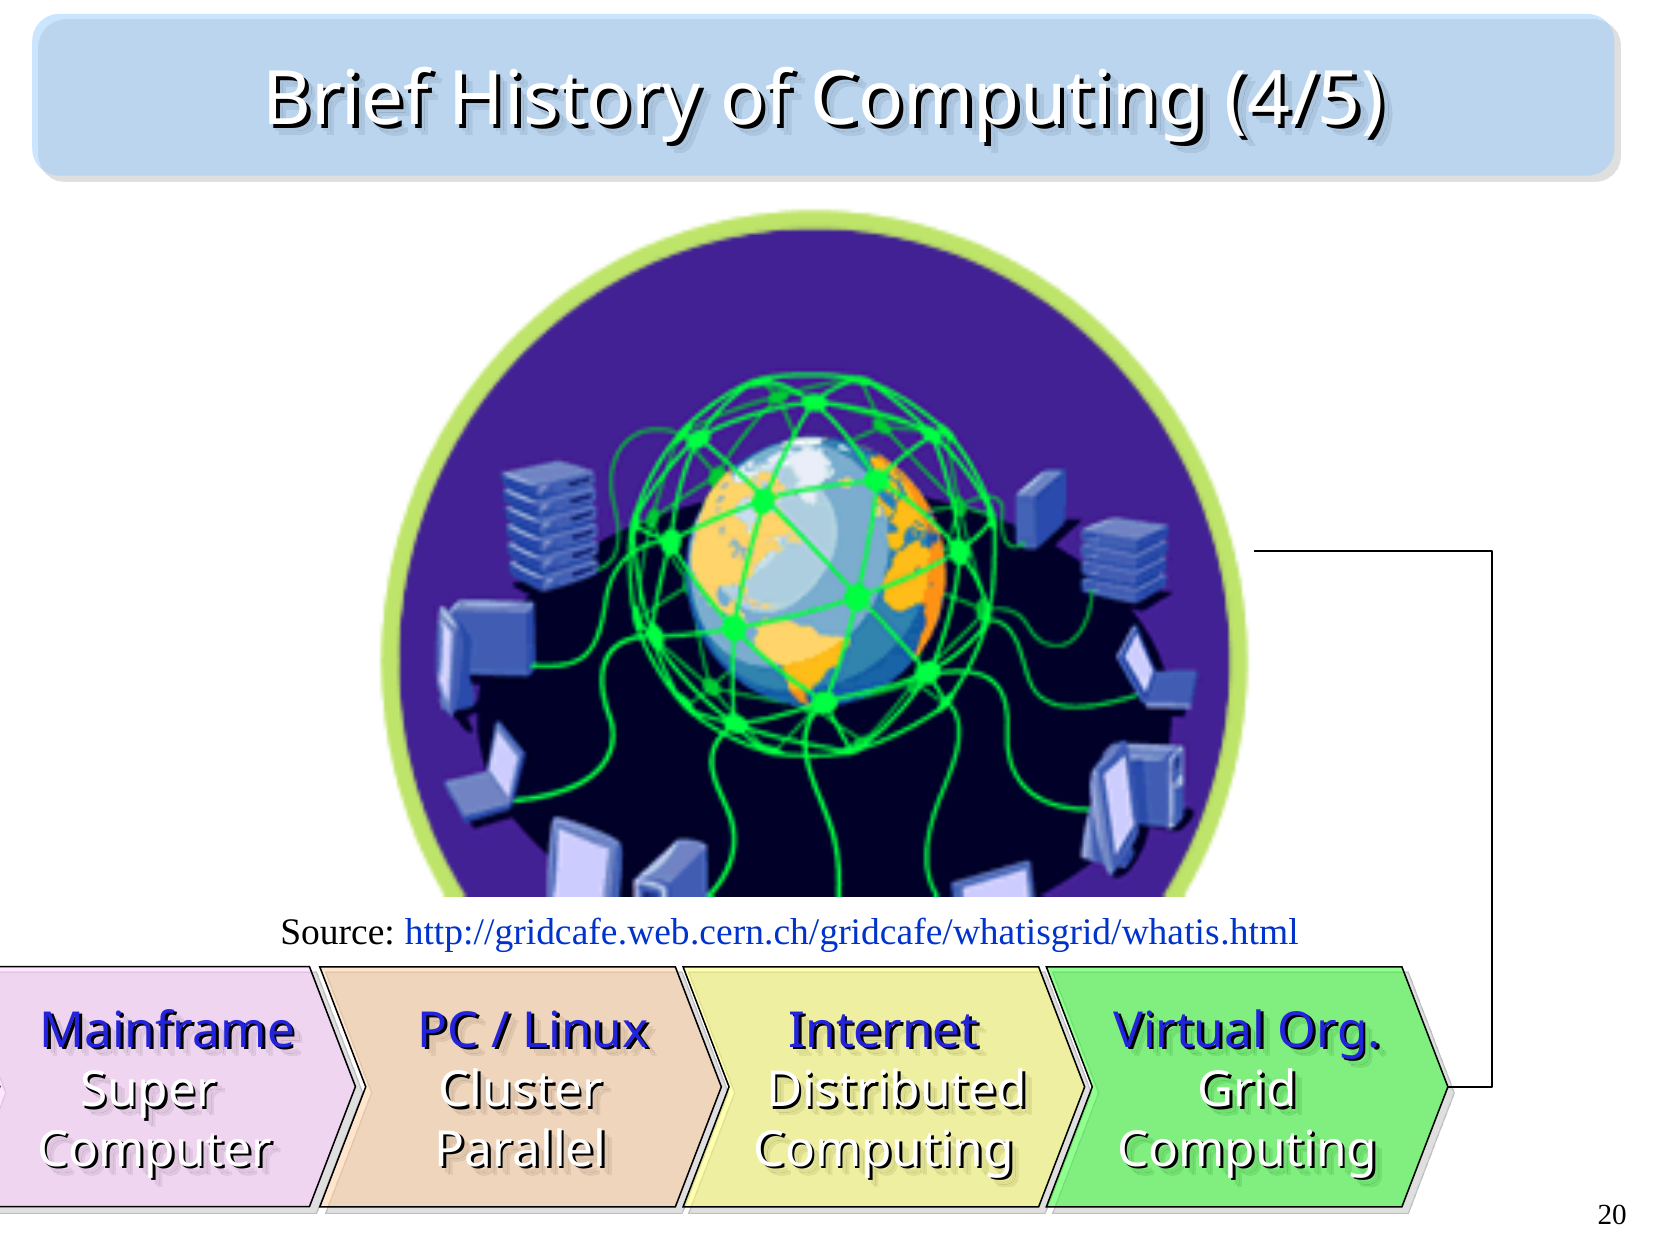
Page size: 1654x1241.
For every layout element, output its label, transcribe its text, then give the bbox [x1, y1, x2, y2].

text_box PC / Linux Cluster Parallel [319, 966, 722, 1207]
text_box Virtual Org. Grid Computing [1046, 966, 1448, 1207]
picture [375, 204, 1255, 899]
text_box Brief History of Computing (4/5) [32, 13, 1615, 176]
text_box Mainframe Super Computer [0, 966, 356, 1207]
text_box Internet Distributed Computing [683, 966, 1085, 1207]
text_box Source: http://gridcafe.web.cern.ch/gridcafe/whatisgrid/whatis.html [265, 899, 1362, 960]
